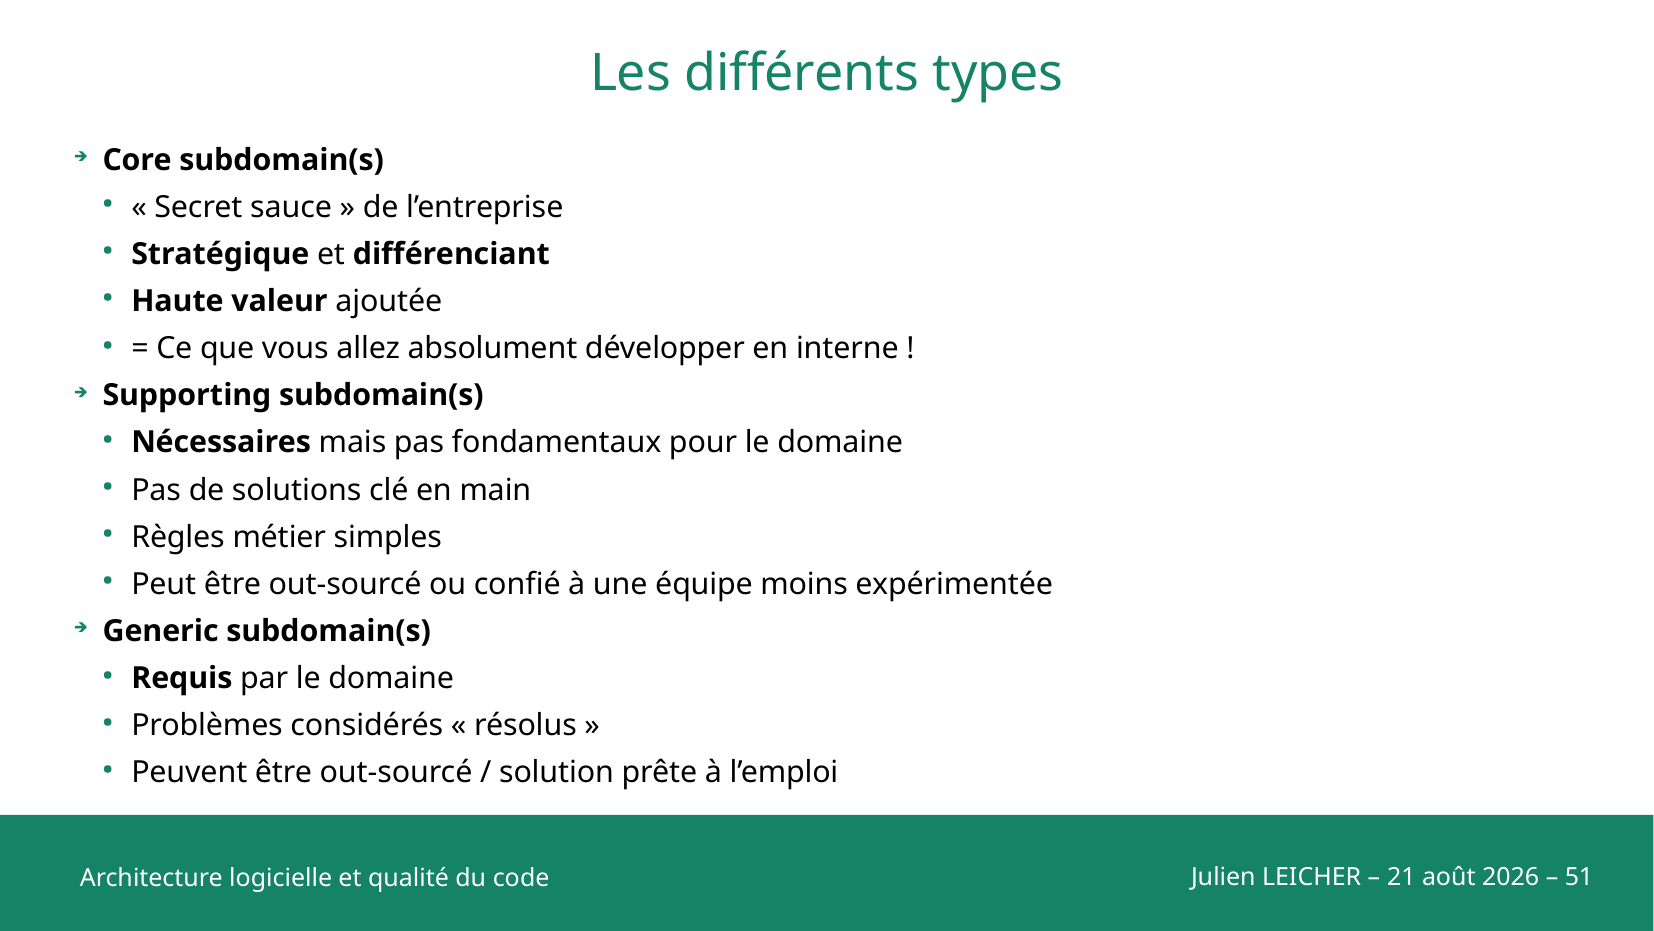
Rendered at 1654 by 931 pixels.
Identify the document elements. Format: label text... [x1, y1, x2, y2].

text_box Les différents types [0, 27, 1654, 113]
text_box Core subdomain(s) « Secret sauce » de l’entreprise Stratégique et différenciant Haute valeur ajoutée = Ce que vous allez absolument développer en interne ! Supporting subdomain(s) Nécessaires mais pas fondamentaux pour le domaine Pas de solutions clé en main Règles métier simples Peut être out-sourcé ou confié à une équipe moins expérimentée Generic subdomain(s) Requis par le domaine Problèmes considérés « résolus » Peuvent être out-sourcé / solution prête à l’emploi [59, 124, 1595, 805]
text_box Julien LEICHER – 7 mars 2022 – <numéro> [0, 814, 1654, 931]
text_box Architecture logicielle et qualité du code [64, 852, 798, 898]
